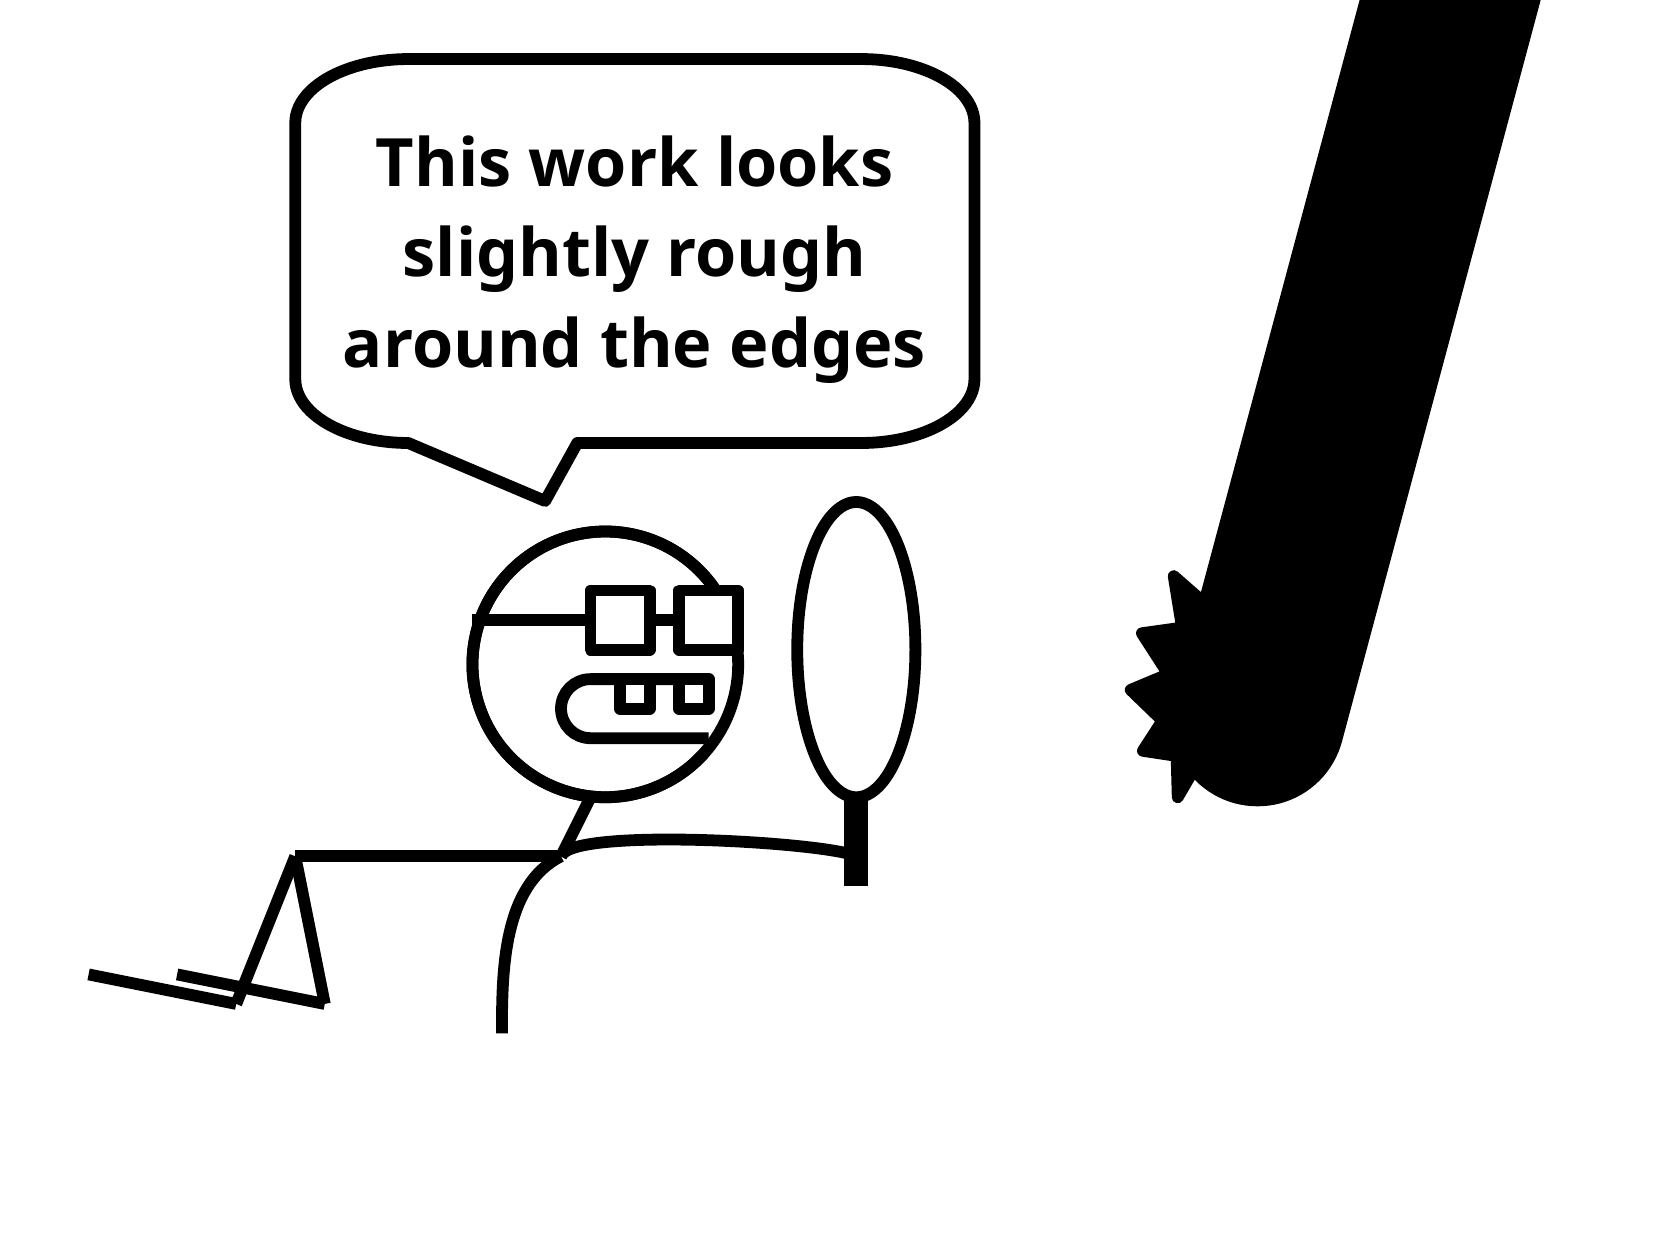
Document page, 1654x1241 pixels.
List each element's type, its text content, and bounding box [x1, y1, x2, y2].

text_box [479, 538, 739, 791]
text_box [1130, 0, 1535, 801]
text_box This work looks slightly rough around the edges [295, 59, 975, 501]
text_box [708, 501, 916, 798]
